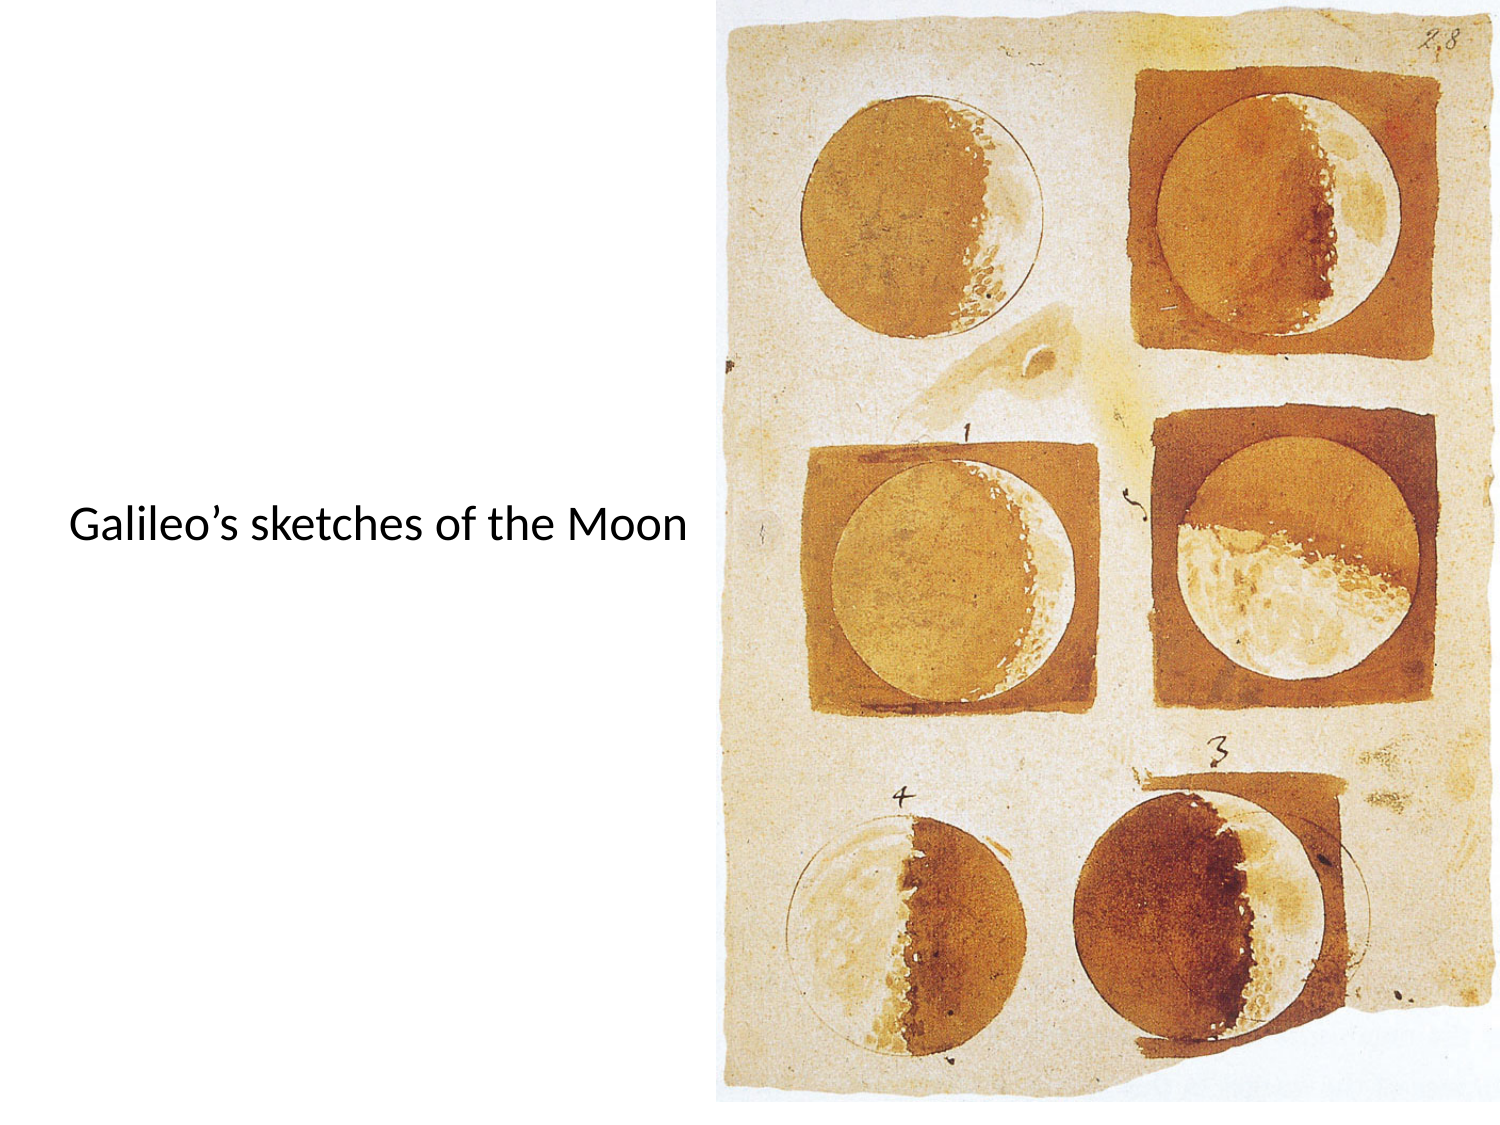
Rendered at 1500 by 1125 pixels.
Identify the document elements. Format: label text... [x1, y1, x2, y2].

title Galileo’s sketches of the Moon [41, 480, 716, 631]
picture [716, 0, 1500, 1102]
